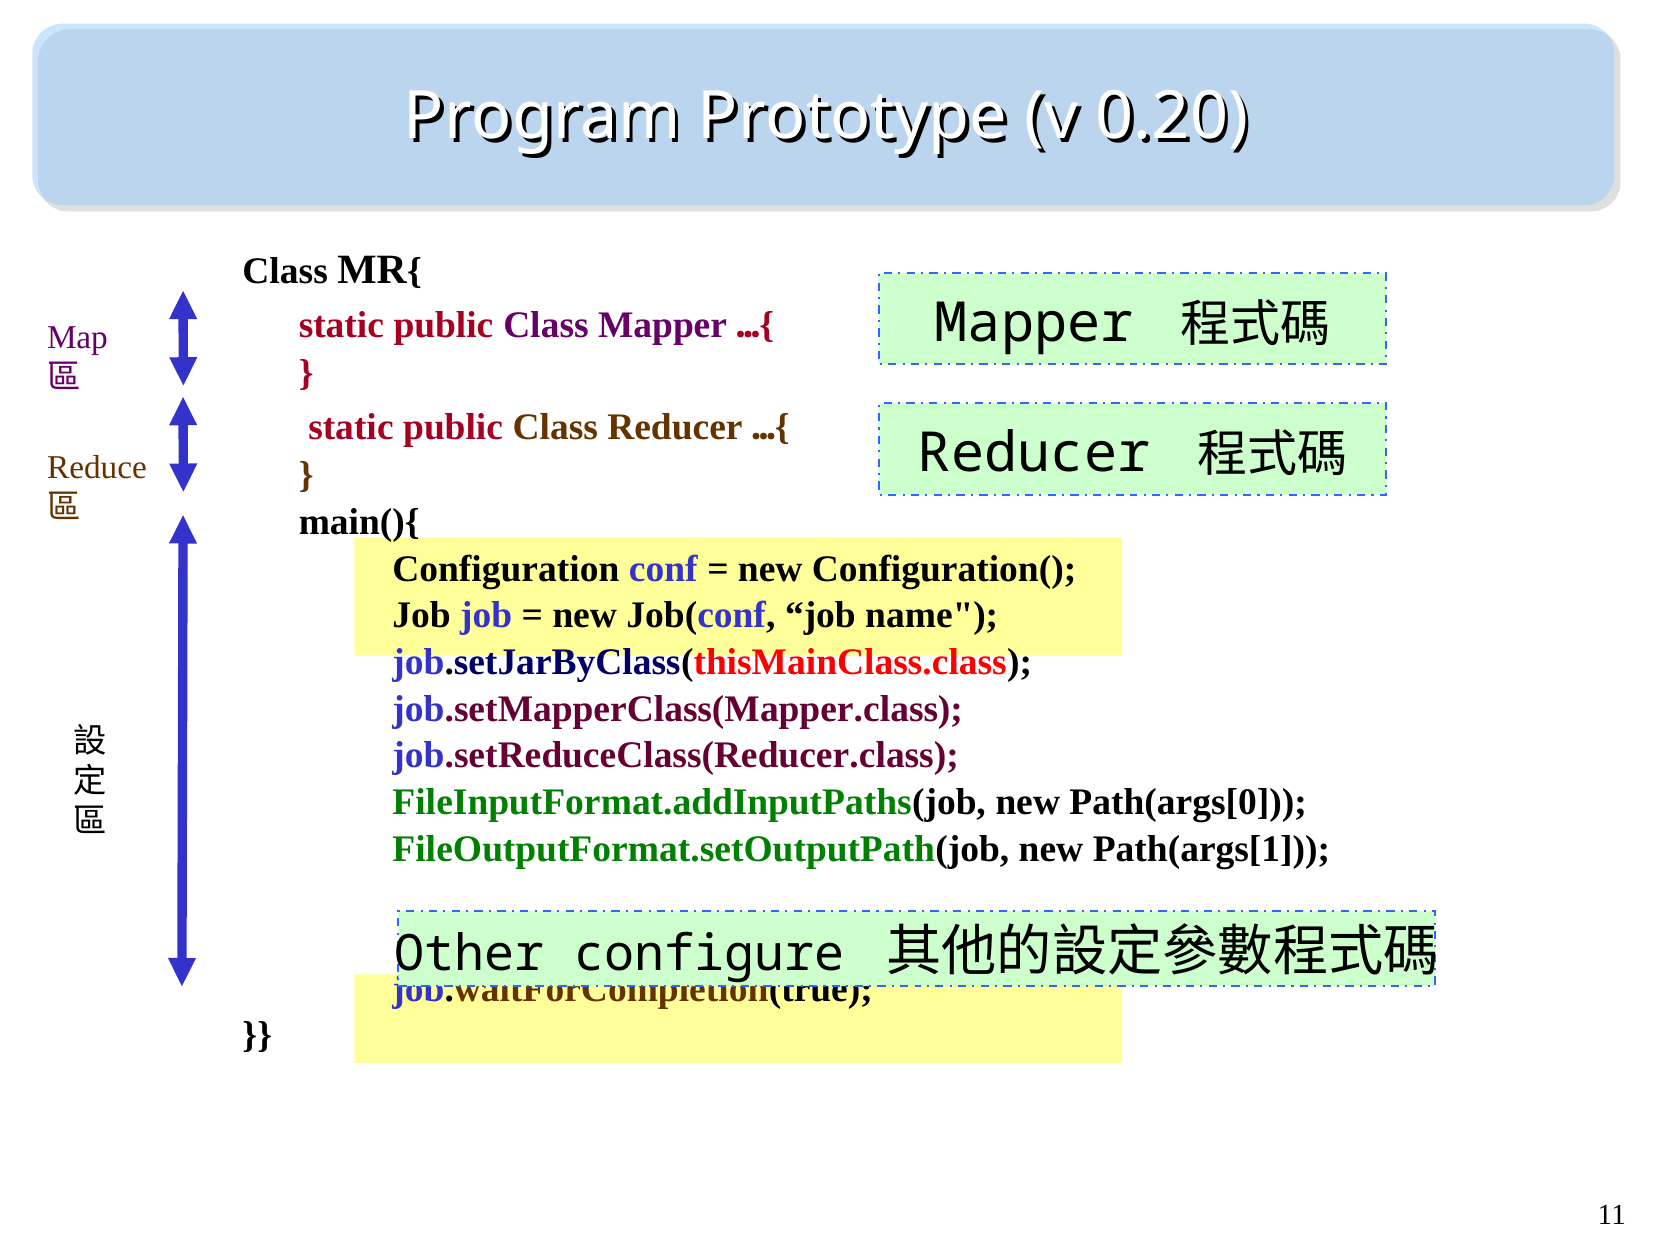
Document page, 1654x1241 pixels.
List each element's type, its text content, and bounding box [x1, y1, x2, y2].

text_box Mapper 程式碼 [878, 273, 1387, 365]
text_box Map 區 [32, 307, 137, 403]
text_box [32, 23, 1615, 206]
text_box Other configure 其他的設定參數程式碼 [398, 911, 1436, 987]
text_box Reducer 程式碼 [878, 403, 1387, 495]
text_box 設定區 [58, 711, 124, 847]
list Class MR{ static public Class Mapper …{ } static public Class Reducer …{ } main(){ Configuration conf = new Configuration(); Job job = new Job(conf, “job name"); job.setJarByClass(thisMainClass.class); job.setMapperClass(Mapper.class); job.setReduceClass(Reducer.class); FileInputFormat.addInputPaths(job, new Path(args[0])); FileOutputFormat.setOutputPath(job, new Path(args[1])); job.waitForCompletion(true); }} [227, 242, 1622, 1206]
text_box Reduce 區 [32, 437, 202, 534]
title Program Prototype (v 0.20) [123, 34, 1530, 191]
